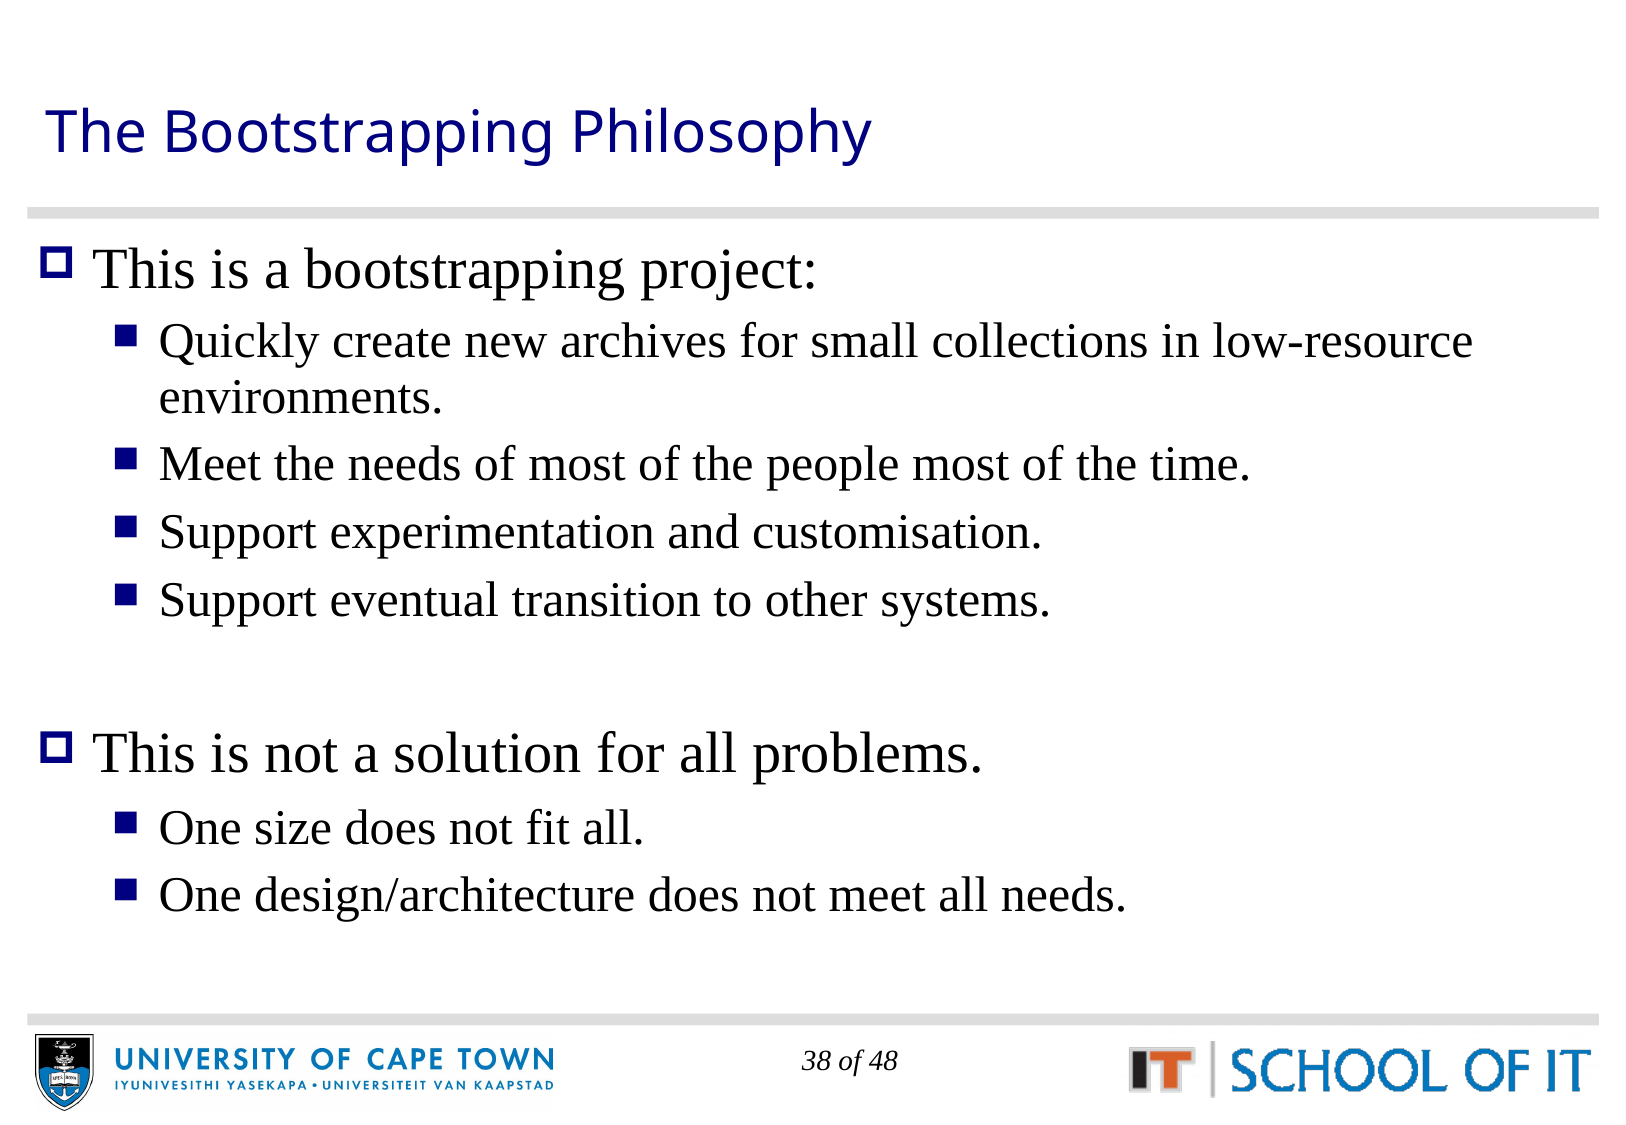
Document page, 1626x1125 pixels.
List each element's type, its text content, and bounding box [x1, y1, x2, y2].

picture [1118, 1030, 1606, 1109]
picture [35, 1034, 553, 1111]
title The Bootstrapping Philosophy [45, 66, 1583, 194]
list This is a bootstrapping project: Quickly create new archives for small collections in low-resource environments. Meet the needs of most of the people most of the time. Support experimentation and customisation. Support eventual transition to other systems. This is not a solution for all problems. One size does not fit all. One design/architecture does not meet all needs. [36, 236, 1579, 998]
